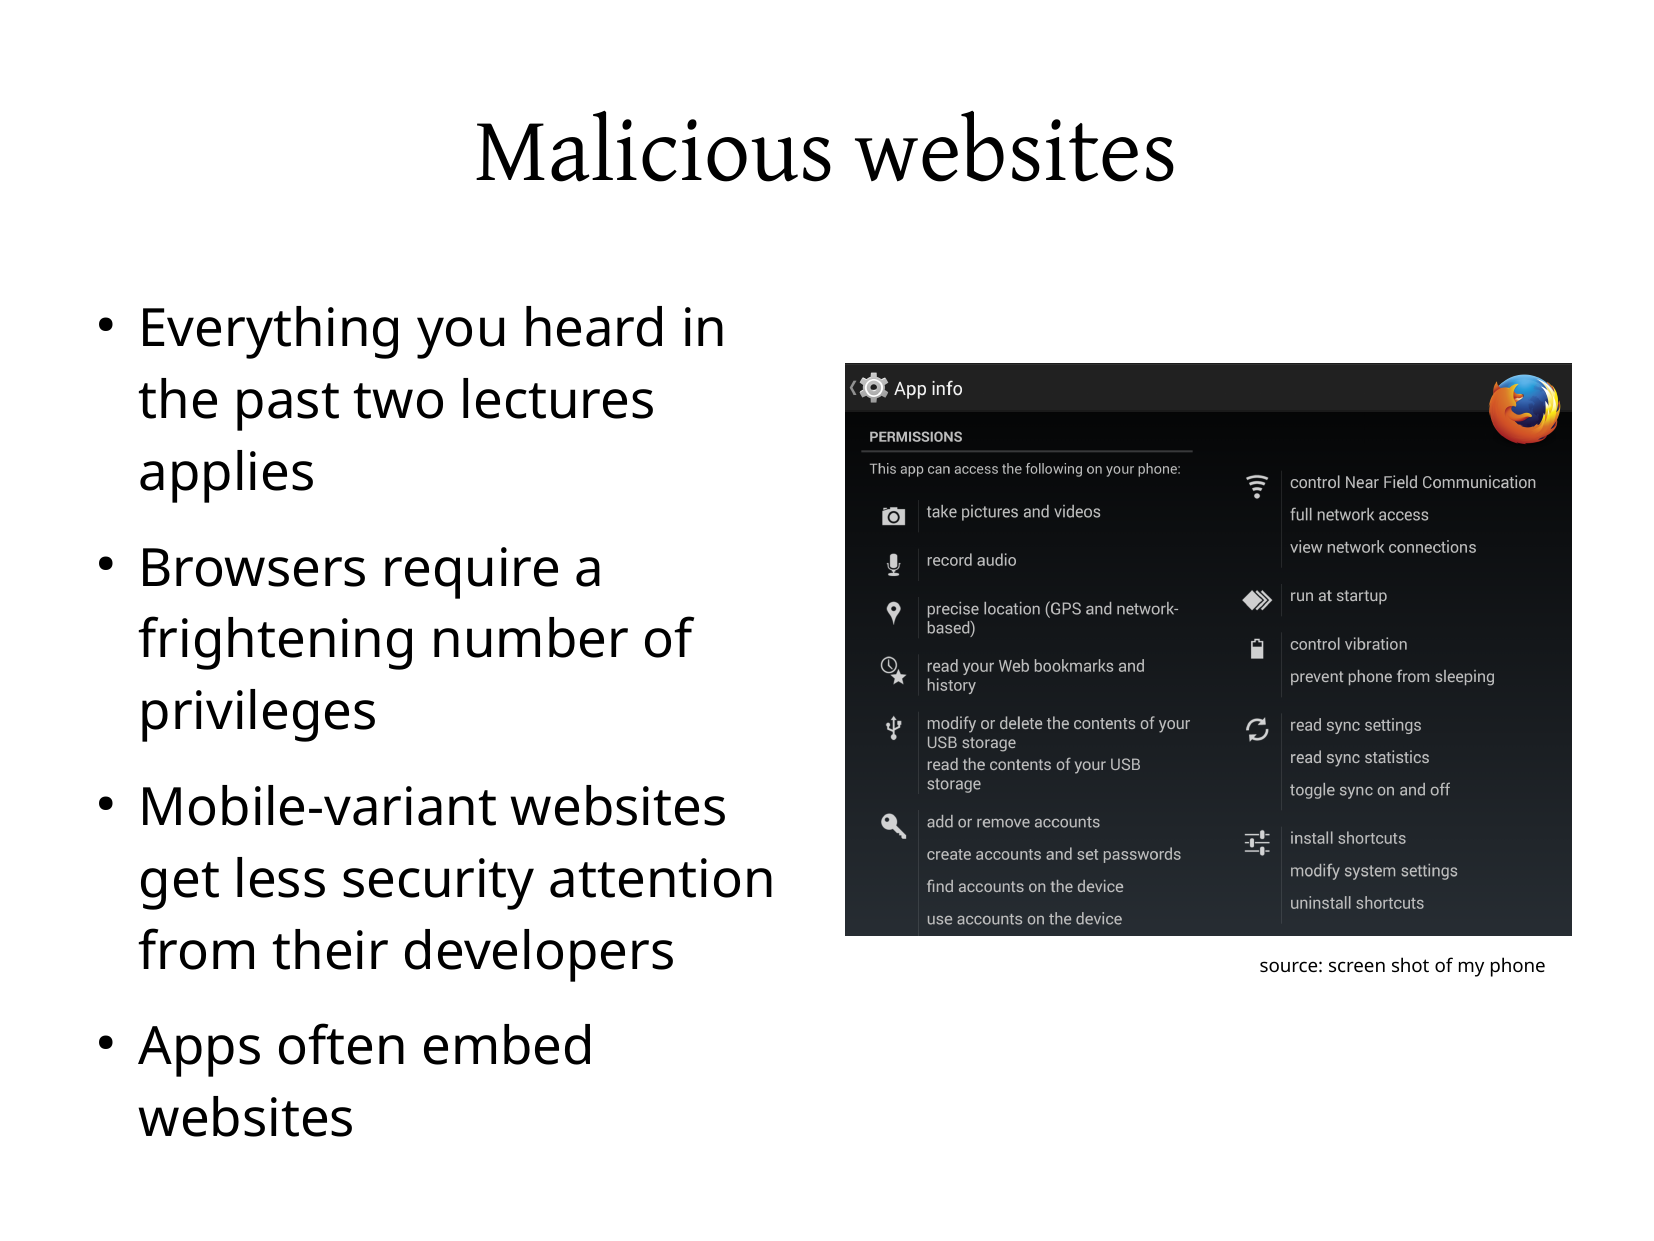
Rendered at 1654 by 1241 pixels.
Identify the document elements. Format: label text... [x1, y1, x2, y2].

picture [845, 363, 1572, 936]
list Everything you heard in the past two lectures applies Browsers require a frightening number of privileges Mobile-variant websites get less security attention from their developers Apps often embed websites [82, 290, 781, 1216]
text_box source: screen shot of my phone [1155, 945, 1561, 984]
title Malicious websites [82, 49, 1571, 257]
